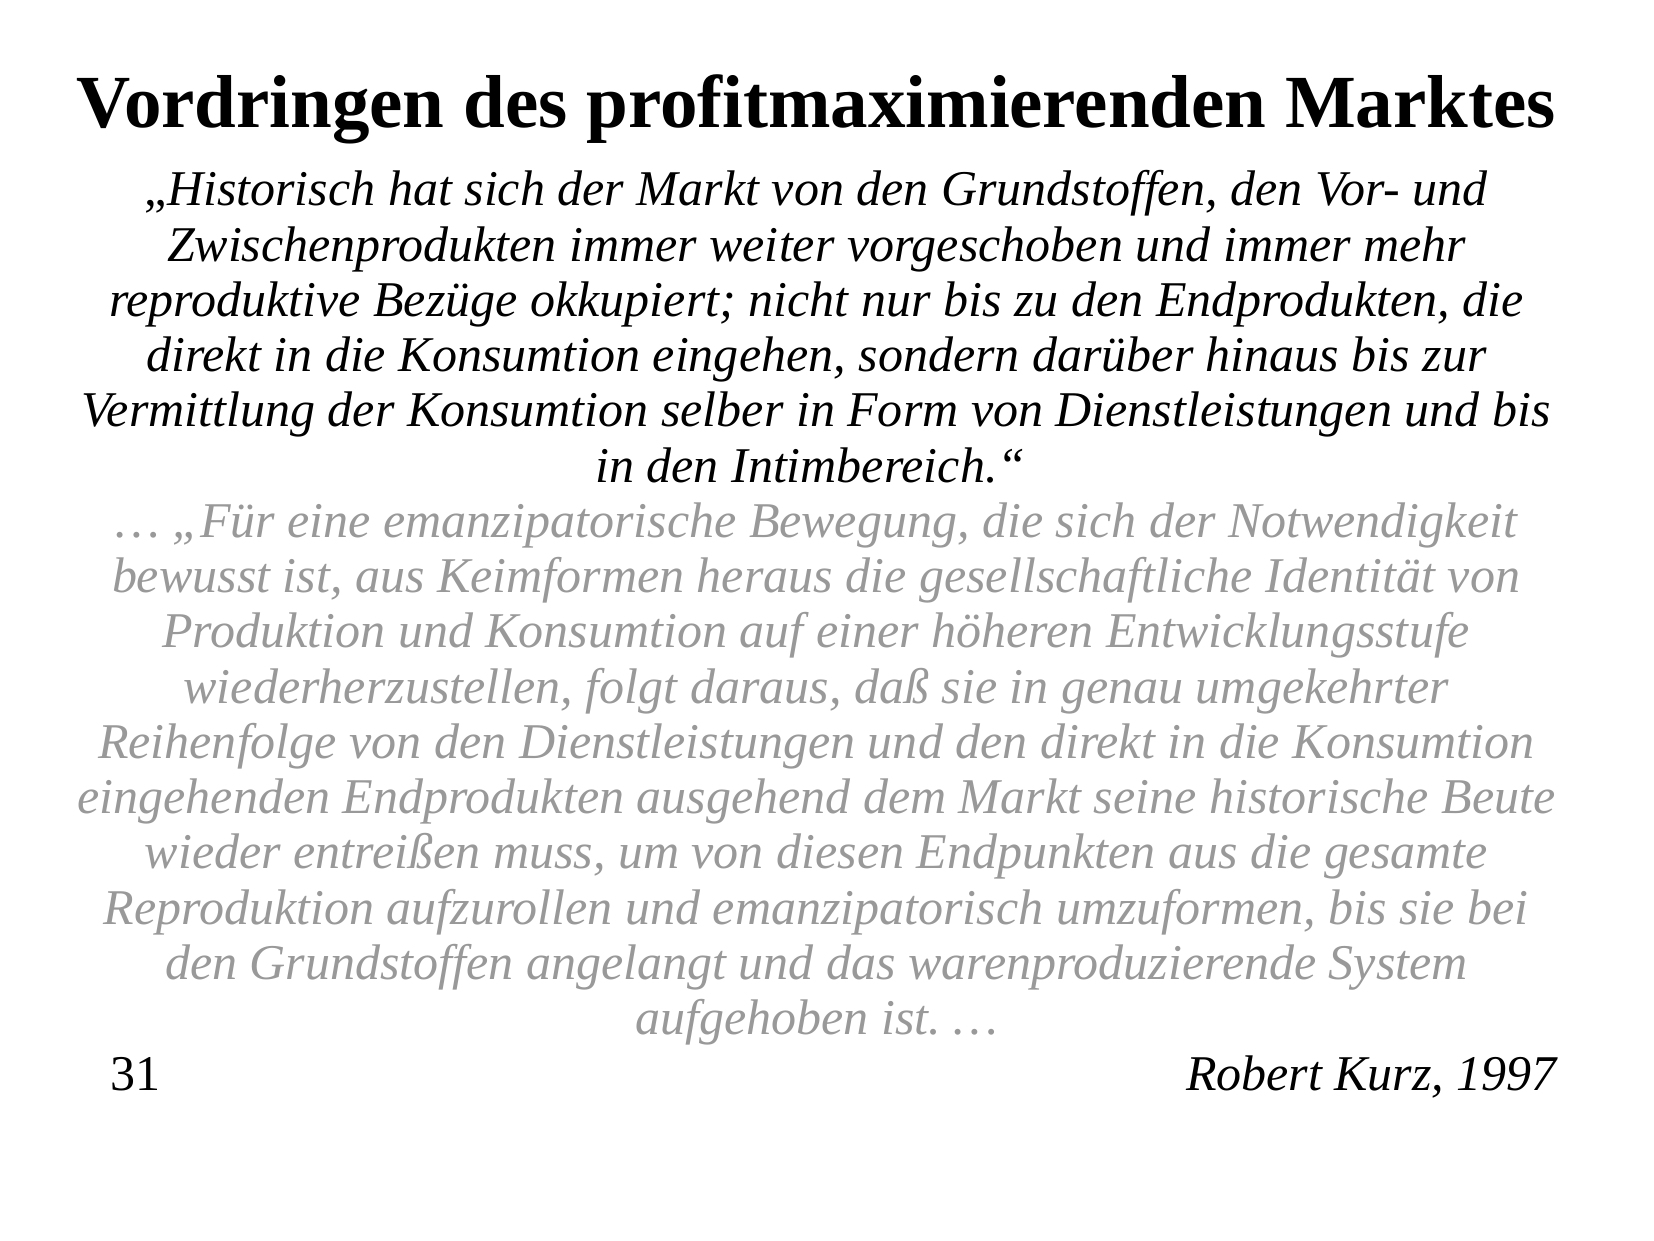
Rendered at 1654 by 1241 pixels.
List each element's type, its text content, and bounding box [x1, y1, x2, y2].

text_box Vordringen des profitmaximierenden Marktes „Historisch hat sich der Markt von den Grundstoffen, den Vor- und Zwischenprodukten immer weiter vorgeschoben und immer mehr reproduktive Bezüge okkupiert; nicht nur bis zu den Endprodukten, die direkt in die Konsumtion eingehen, sondern darüber hinaus bis zur Vermittlung der Konsumtion selber in Form von Dienstleistungen und bis in den Intimbereich.“ … „Für eine emanzipatorische Bewegung, die sich der Notwendigkeit bewusst ist, aus Keimformen heraus die gesellschaftliche Identität von Produktion und Konsumtion auf einer höheren Entwicklungsstufe wiederherzustellen, folgt daraus, daß sie in genau umgekehrter Reihenfolge von den Dienstleistungen und den direkt in die Konsumtion eingehenden Endprodukten ausgehend dem Markt seine historische Beute wieder entreißen muss, um von diesen Endpunkten aus die gesamte Reproduktion aufzurollen und emanzipatorisch umzuformen, bis sie bei den Grundstoffen angelangt und das warenproduzierende System aufgehoben ist. … <Foliennummer> Robert Kurz, 1997 [62, 53, 1598, 1173]
